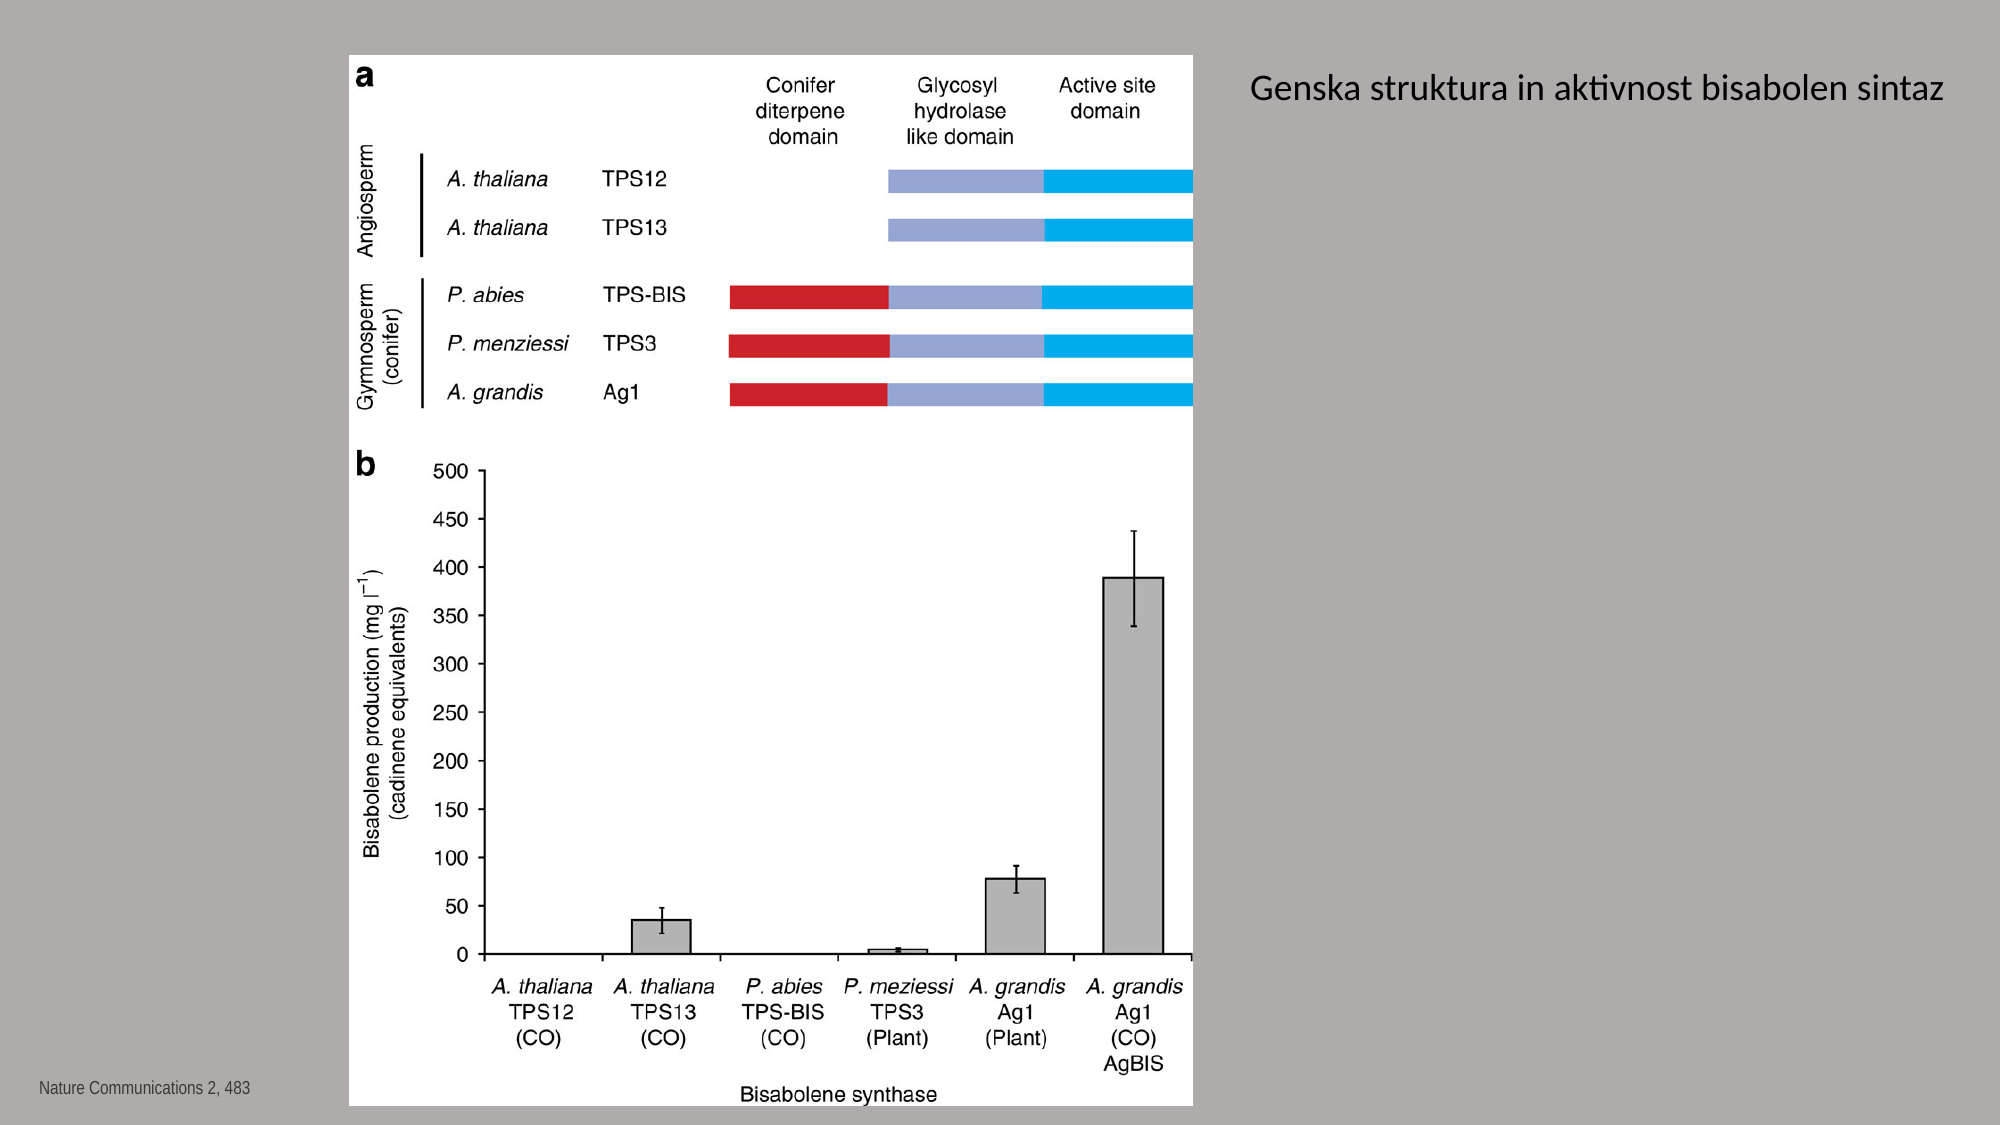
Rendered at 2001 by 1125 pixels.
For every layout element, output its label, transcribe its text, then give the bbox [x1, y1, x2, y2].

text_box Genska struktura in aktivnost bisabolen sintaz [1235, 55, 1960, 116]
picture [349, 55, 1193, 1106]
text_box Nature Communications 2, 483 [20, 1068, 349, 1106]
